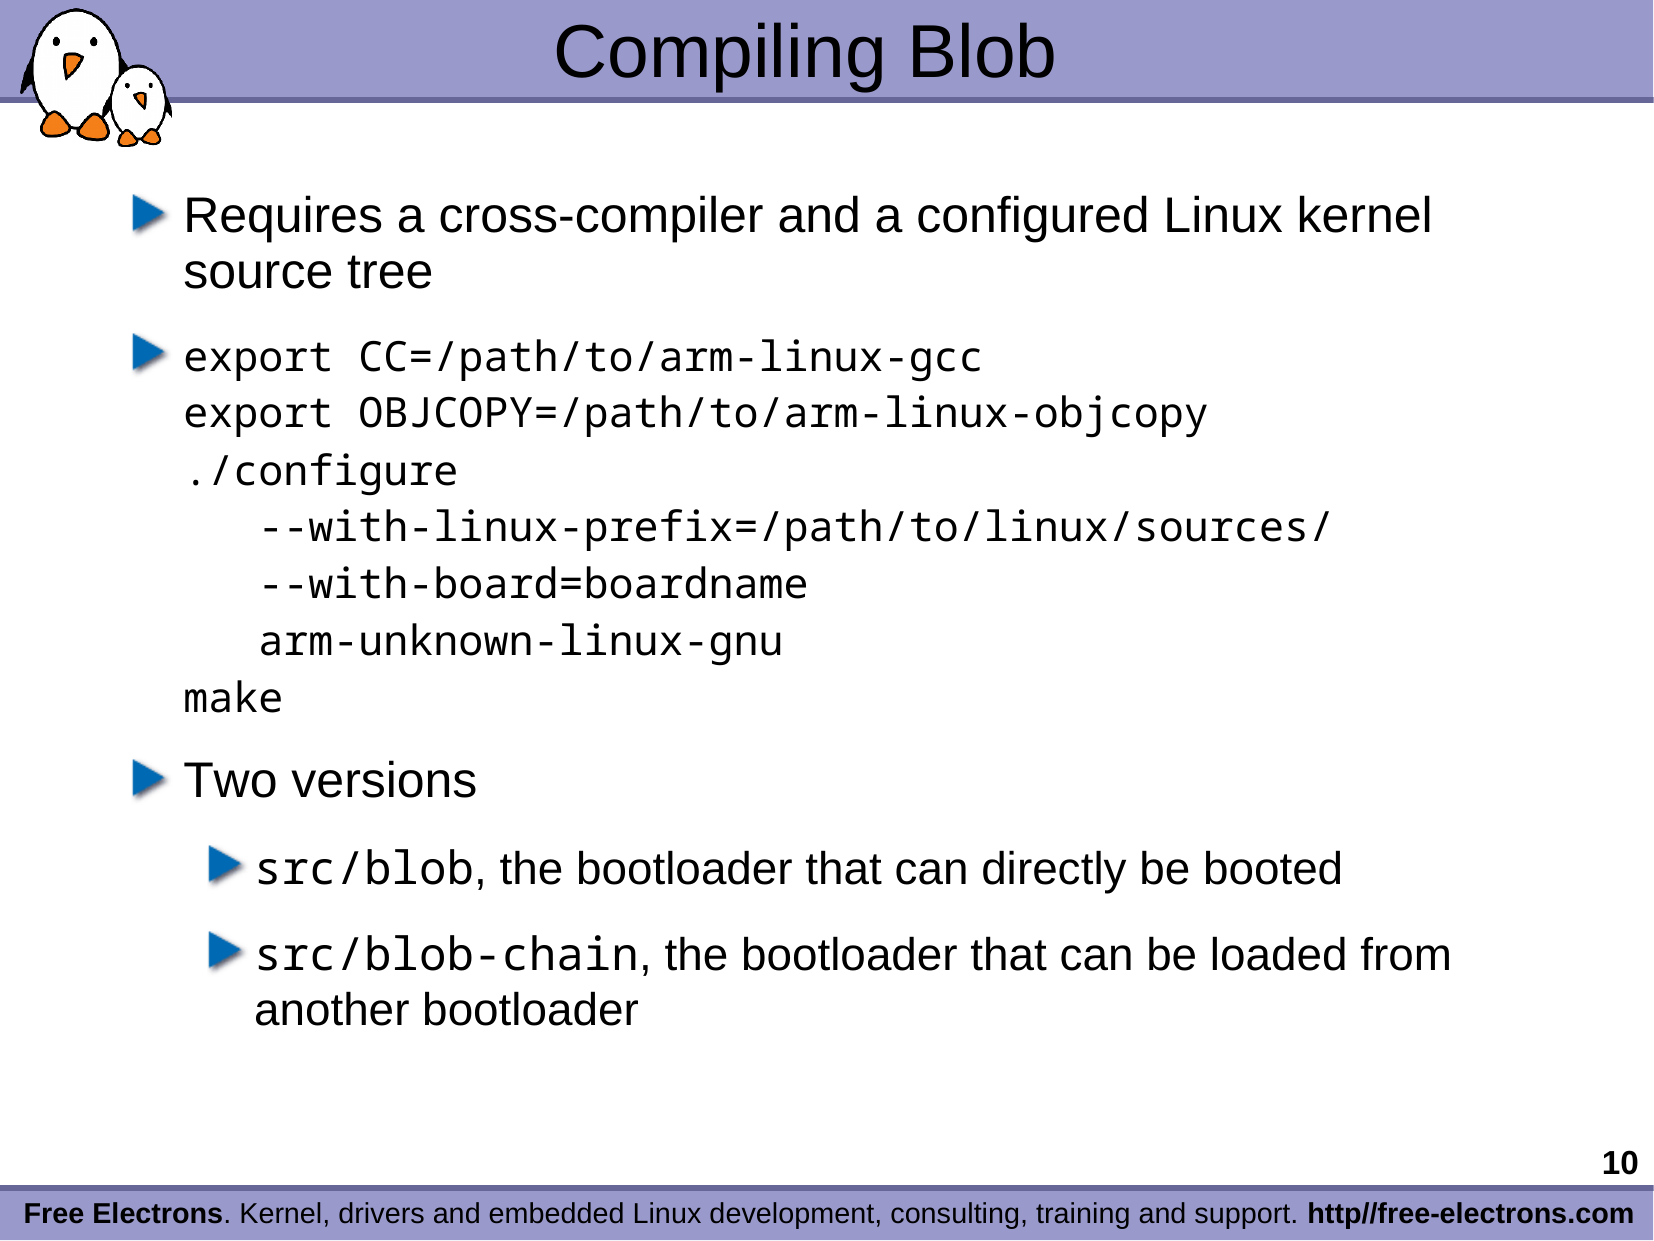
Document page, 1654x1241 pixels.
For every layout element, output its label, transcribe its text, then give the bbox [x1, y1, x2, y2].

list Requires a cross-compiler and a configured Linux kernel source tree export CC=/path/to/arm-linux-gcc export OBJCOPY=/path/to/arm-linux-objcopy ./configure --with-linux-prefix=/path/to/linux/sources/ --with-board=boardname arm-unknown-linux-gnu make Two versions src/blob, the bootloader that can directly be booted src/blob-chain, the bootloader that can be loaded from another bootloader [112, 187, 1525, 1038]
picture [20, 8, 172, 147]
title Compiling Blob [60, 0, 1551, 104]
